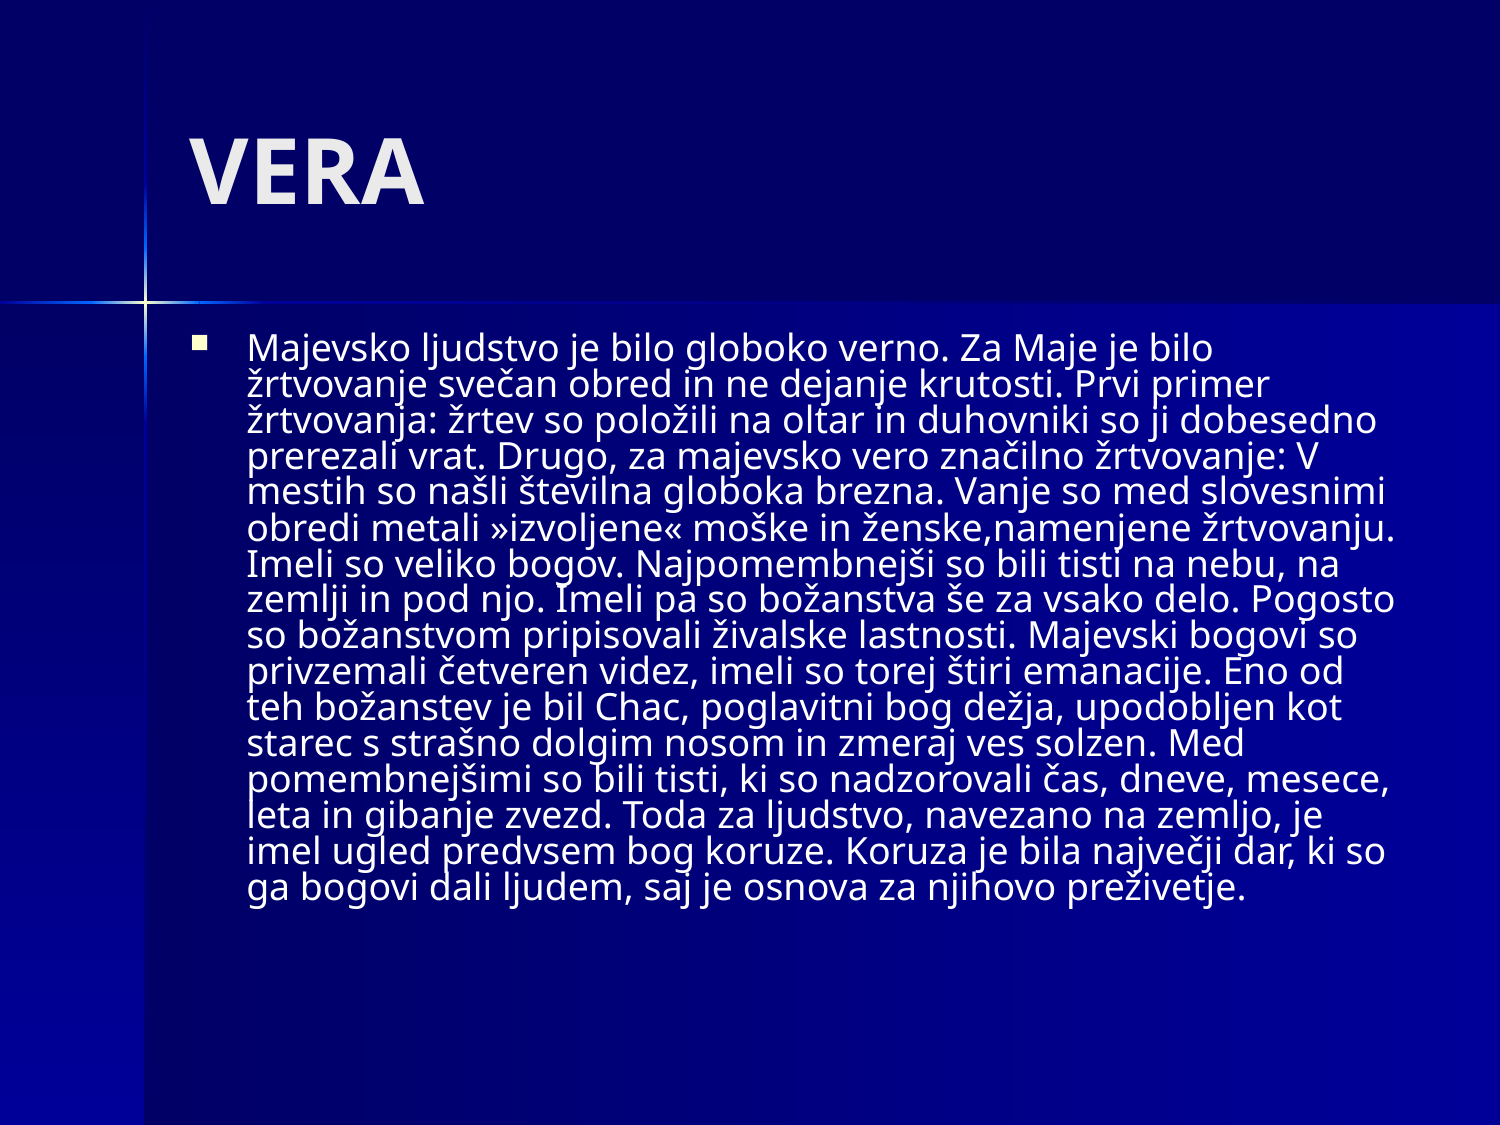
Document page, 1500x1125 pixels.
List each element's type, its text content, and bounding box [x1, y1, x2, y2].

list Majevsko ljudstvo je bilo globoko verno. Za Maje je bilo žrtvovanje svečan obred in ne dejanje krutosti. Prvi primer žrtvovanja: žrtev so položili na oltar in duhovniki so ji dobesedno prerezali vrat. Drugo, za majevsko vero značilno žrtvovanje: V mestih so našli številna globoka brezna. Vanje so med slovesnimi obredi metali »izvoljene« moške in ženske,namenjene žrtvovanju. Imeli so veliko bogov. Najpomembnejši so bili tisti na nebu, na zemlji in pod njo. Imeli pa so božanstva še za vsako delo. Pogosto so božanstvom pripisovali živalske lastnosti. Majevski bogovi so privzemali četveren videz, imeli so torej štiri emanacije. Eno od teh božanstev je bil Chac, poglavitni bog dežja, upodobljen kot starec s strašno dolgim nosom in zmeraj ves solzen. Med pomembnejšimi so bili tisti, ki so nadzorovali čas, dneve, mesece, leta in gibanje zvezd. Toda za ljudstvo, navezano na zemljo, je imel ugled predvsem bog koruze. Koruza je bila največji dar, ki so ga bogovi dali ljudem, saj je osnova za njihovo preživetje. [174, 324, 1413, 1000]
title VERA [174, 50, 1413, 285]
